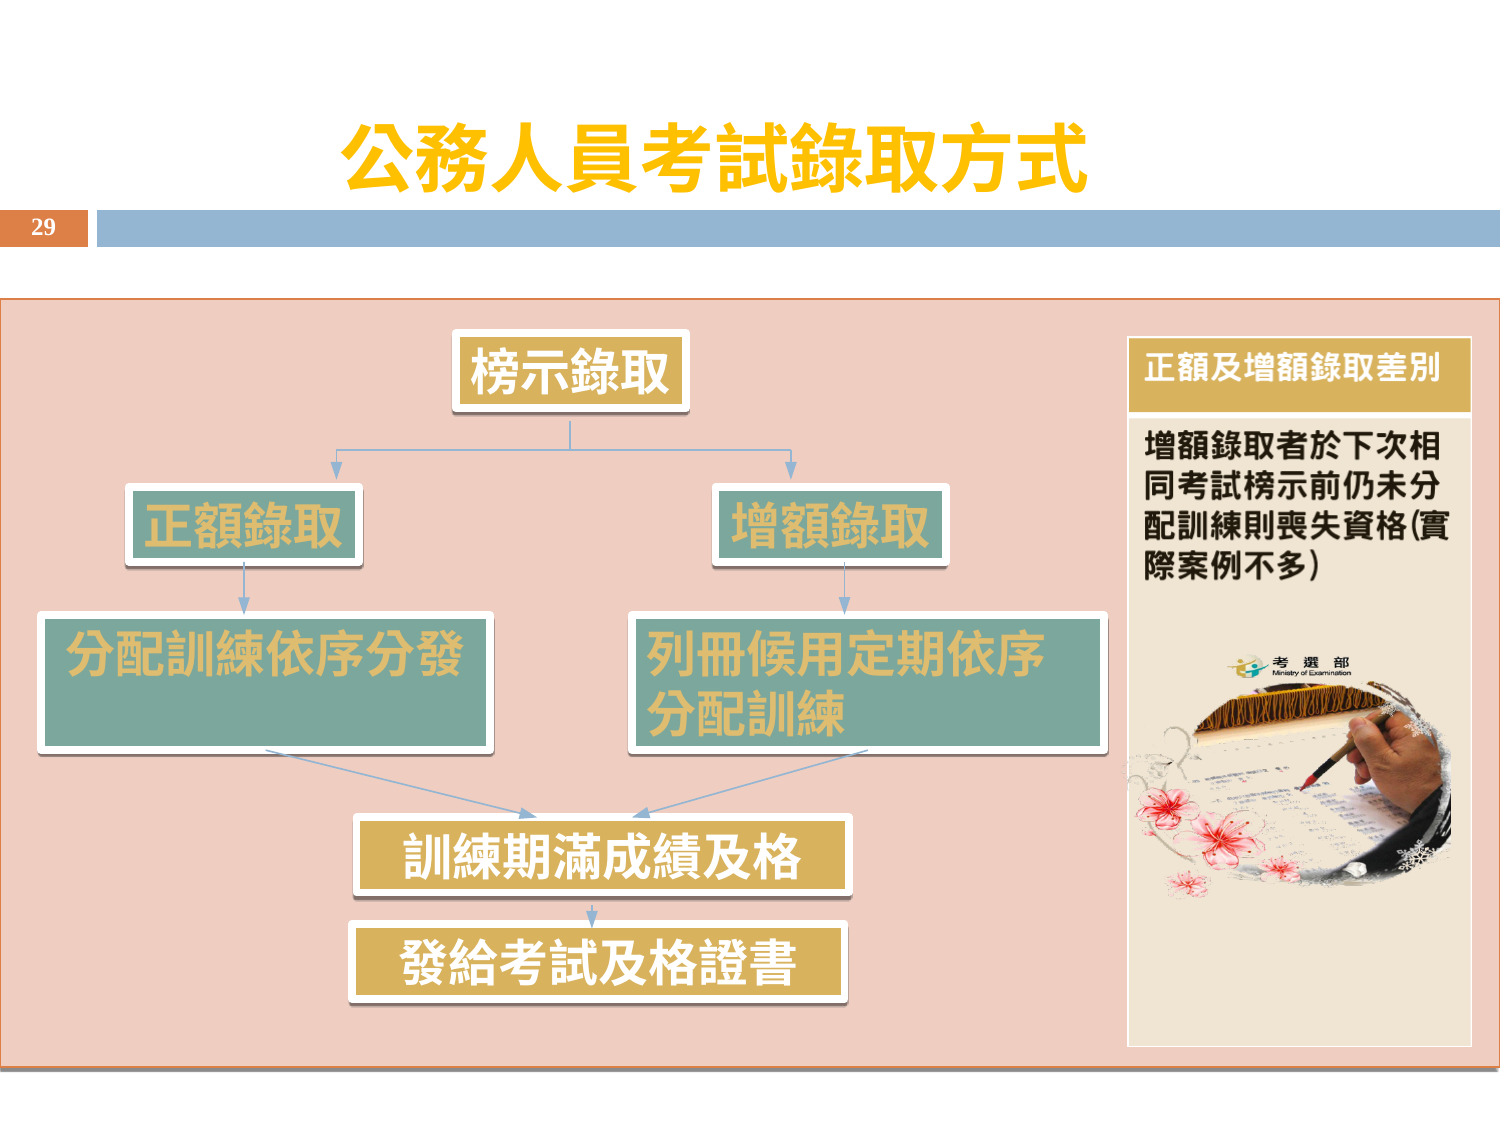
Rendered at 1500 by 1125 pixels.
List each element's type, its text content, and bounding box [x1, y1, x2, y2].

title 公務人員考試錄取方式 [324, 68, 1152, 244]
text_box 分配訓練依序分發 [41, 615, 490, 750]
text_box [0, 299, 1500, 1067]
text_box 正額錄取 [129, 487, 359, 562]
text_box 列冊候用定期依序分配訓練 [632, 615, 1104, 750]
text_box 28 [0, 208, 88, 249]
text_box 發給考試及格證書 [352, 924, 845, 999]
text_box 增額錄取 [715, 487, 946, 562]
text_box 榜示錄取 [456, 333, 686, 408]
picture [1108, 335, 1472, 1048]
text_box 訓練期滿成績及格 [356, 817, 849, 893]
